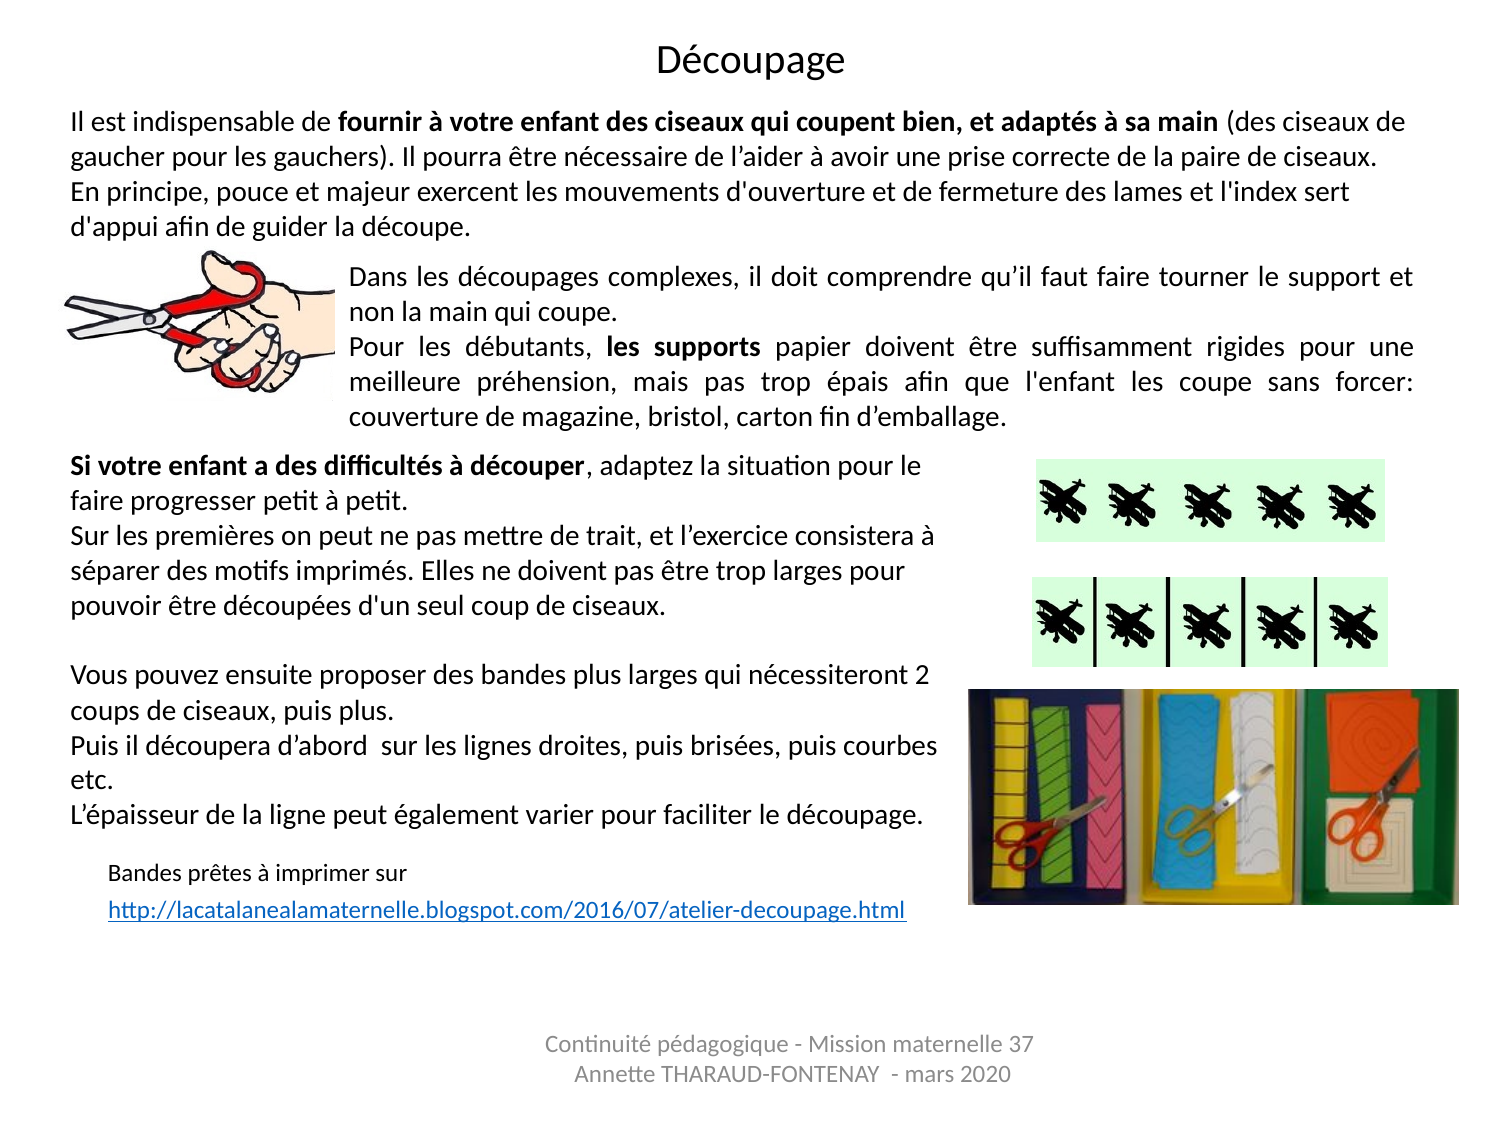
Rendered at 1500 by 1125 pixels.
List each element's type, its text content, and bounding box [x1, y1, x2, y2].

text_box Bandes prêtes à imprimer sur [93, 849, 602, 895]
text_box Dans les découpages complexes, il doit comprendre qu’il faut faire tourner le support et non la main qui coupe. Pour les débutants, les supports papier doivent être suffisamment rigides pour une meilleure préhension, mais pas trop épais afin que l'enfant les coupe sans forcer: couverture de magazine, bristol, carton fin d’emballage. [334, 250, 1430, 441]
picture [1032, 577, 1388, 667]
text_box Continuité pédagogique - Mission maternelle 37 Annette THARAUD-FONTENAY - mars 2020 [440, 1027, 1146, 1088]
picture [1032, 459, 1385, 542]
text_box Découpage [641, 24, 983, 90]
text_box http://lacatalanealamaternelle.blogspot.com/2016/07/atelier-decoupage.html [93, 886, 944, 932]
picture [55, 246, 348, 402]
picture [968, 689, 1459, 905]
text_box Il est indispensable de fournir à votre enfant des ciseaux qui coupent bien, et adaptés à sa main (des ciseaux de gaucher pour les gauchers). Il pourra être nécessaire de l’aider à avoir une prise correcte de la paire de ciseaux. En principe, pouce et majeur exercent les mouvements d'ouverture et de fermeture des lames et l'index sert d'appui afin de guider la découpe. [55, 95, 1430, 250]
text_box Si votre enfant a des difficultés à découper, adaptez la situation pour le faire progresser petit à petit. Sur les premières on peut ne pas mettre de trait, et l’exercice consistera à séparer des motifs imprimés. Elles ne doivent pas être trop larges pour pouvoir être découpées d'un seul coup de ciseaux. Vous pouvez ensuite proposer des bandes plus larges qui nécessiteront 2 coups de ciseaux, puis plus. Puis il découpera d’abord sur les lignes droites, puis brisées, puis courbes etc. L’épaisseur de la ligne peut également varier pour faciliter le découpage. [55, 438, 981, 839]
